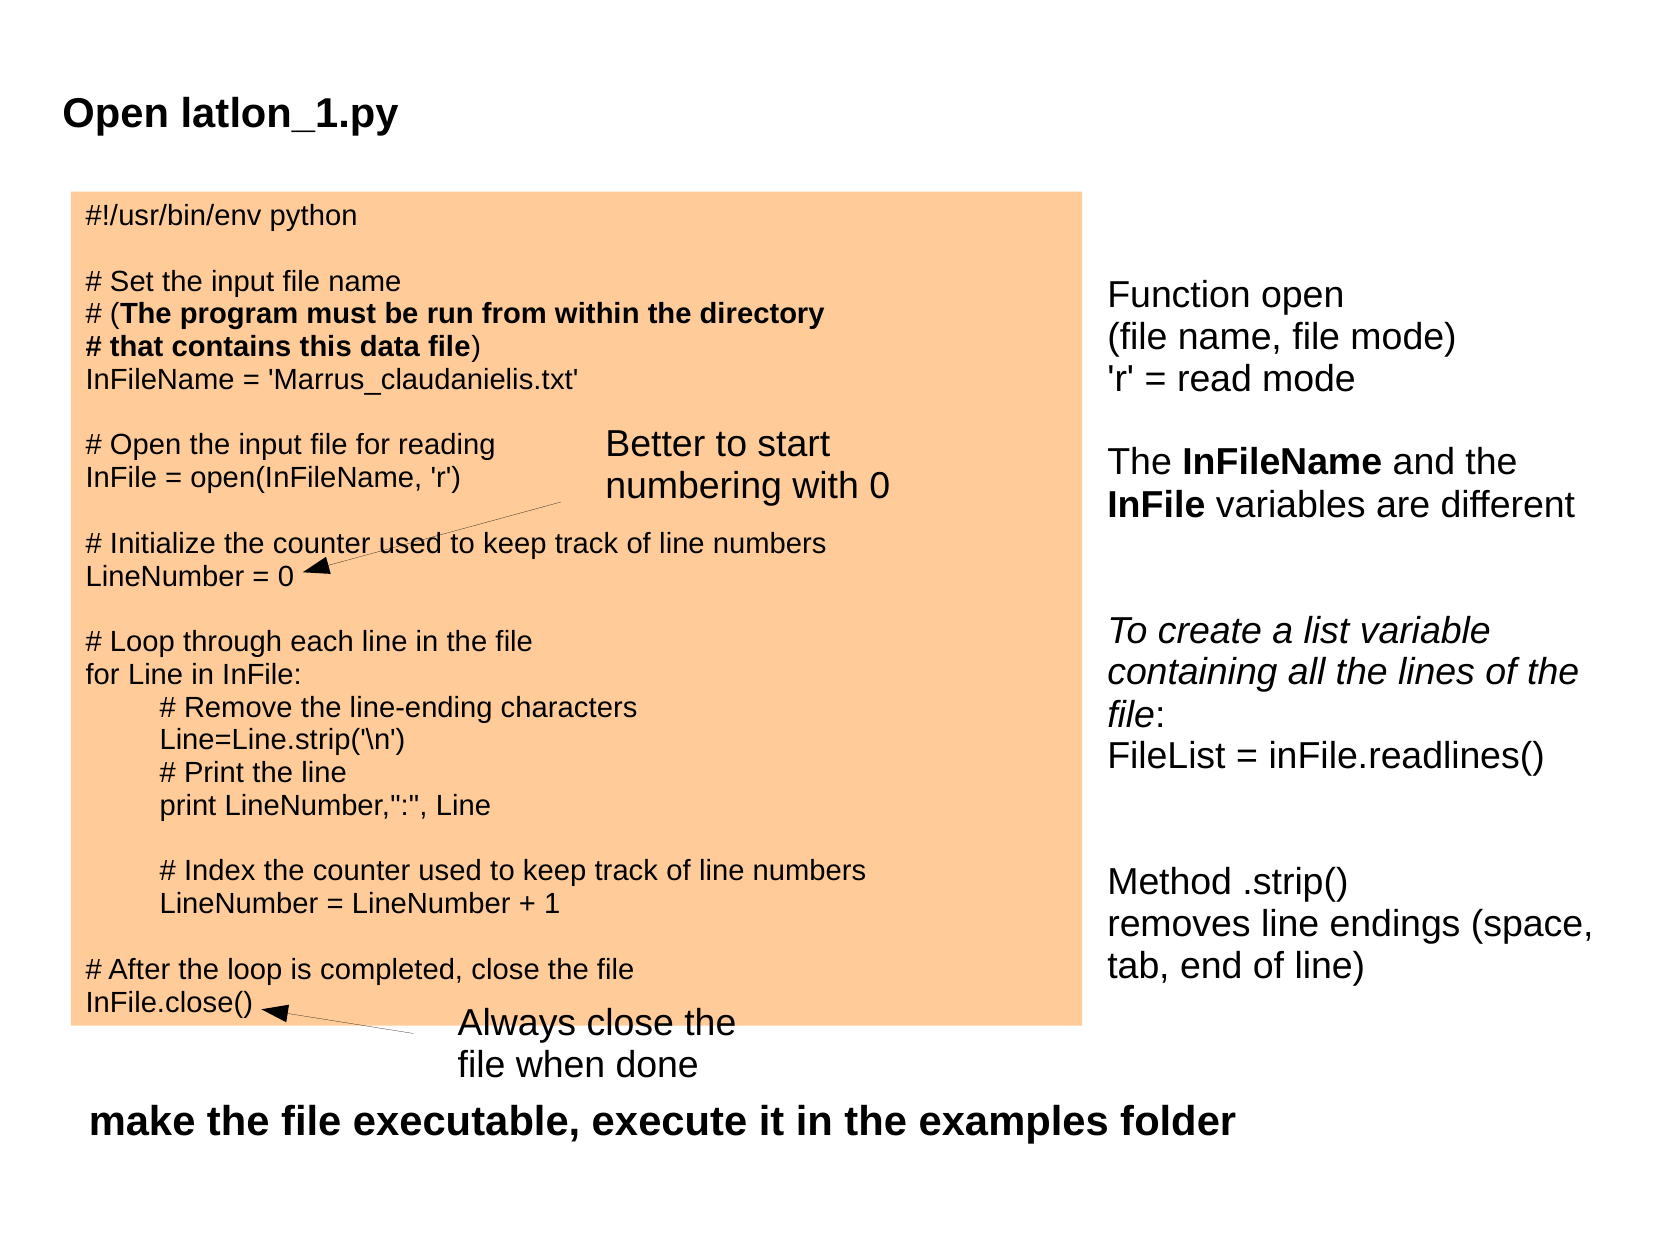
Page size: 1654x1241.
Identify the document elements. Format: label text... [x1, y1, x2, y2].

text_box Open latlon_1.py [32, 81, 1418, 190]
text_box #!/usr/bin/env python # Set the input file name # (The program must be run from within the directory # that contains this data file) InFileName = 'Marrus_claudanielis.txt' # Open the input file for reading InFile = open(InFileName, 'r') # Initialize the counter used to keep track of line numbers LineNumber = 0 # Loop through each line in the file for Line in InFile: # Remove the line-ending characters Line=Line.strip('\n') # Print the line print LineNumber,":", Line # Index the counter used to keep track of line numbers LineNumber = LineNumber + 1 # After the loop is completed, close the file InFile.close() [70, 191, 1083, 1026]
text_box Better to start numbering with 0 [590, 415, 916, 515]
text_box Always close the file when done [442, 993, 768, 1093]
text_box make the file executable, execute it in the examples folder [59, 1090, 1252, 1152]
text_box Function open (file name, file mode) 'r' = read mode The InFileName and the InFile variables are different To create a list variable containing all the lines of the file: FileList = inFile.readlines() Method .strip() removes line endings (space, tab, end of line) [1092, 265, 1625, 995]
